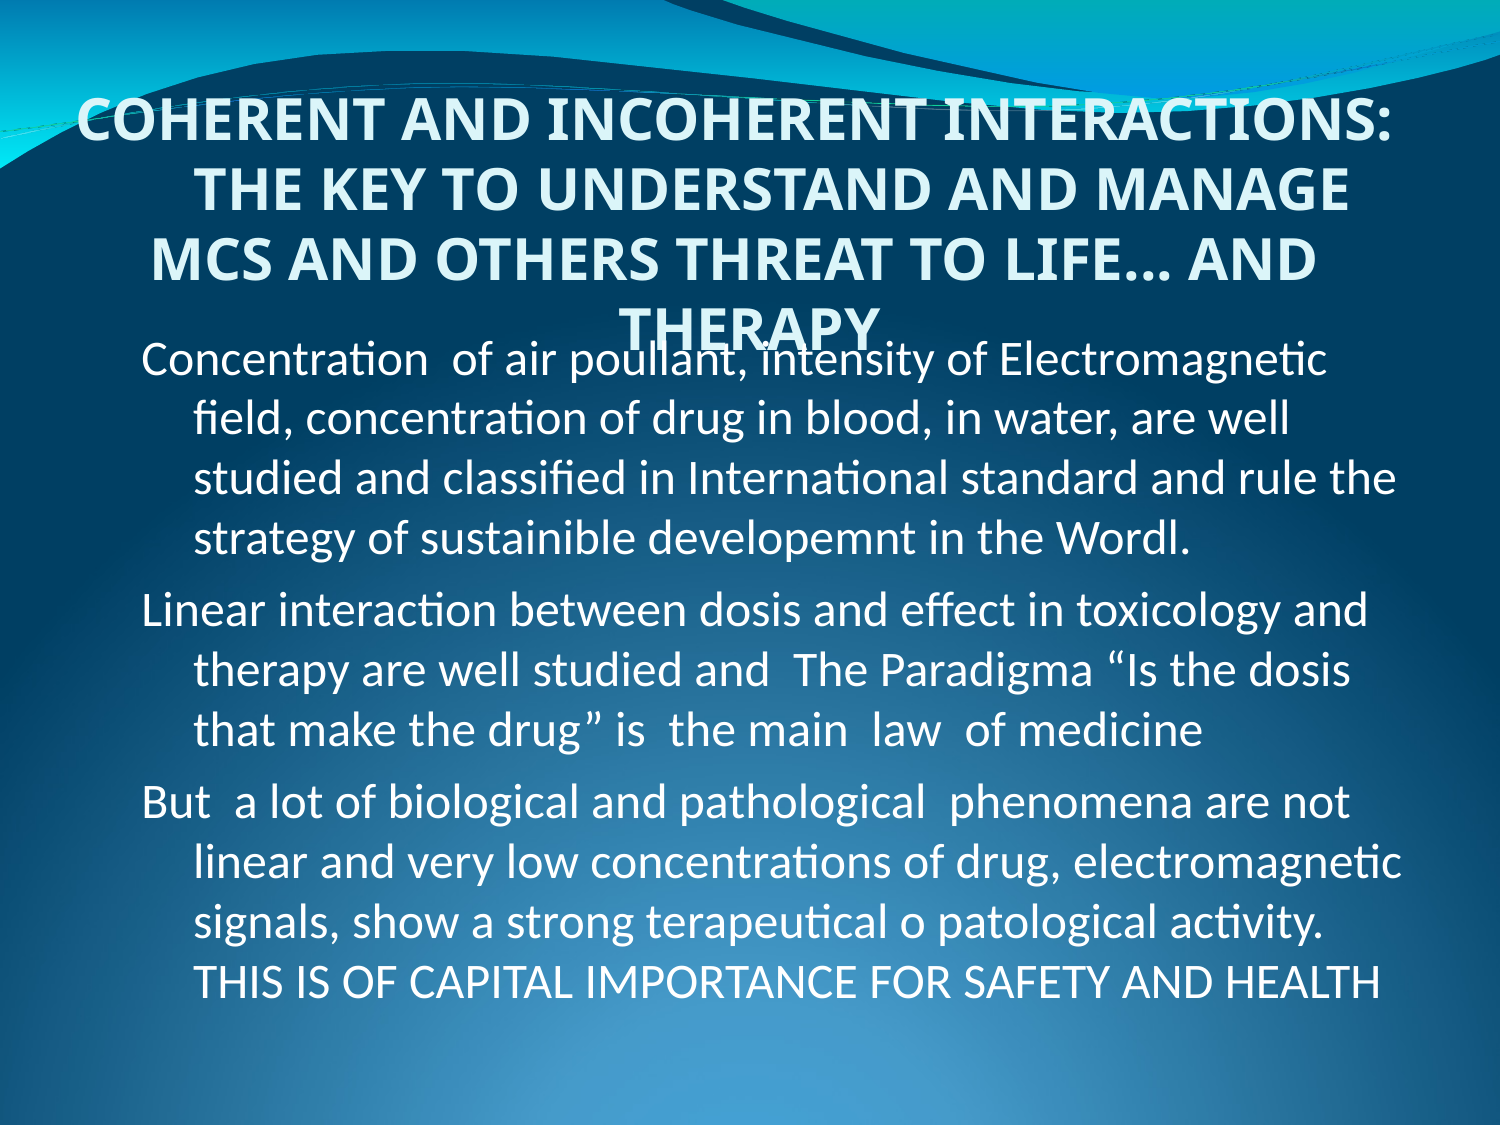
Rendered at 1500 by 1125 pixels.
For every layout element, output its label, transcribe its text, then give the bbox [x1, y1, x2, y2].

list Concentration of air poullant, intensity of Electromagnetic field, concentration of drug in blood, in water, are well studied and classified in International standard and rule the strategy of sustainible developemnt in the Wordl. Linear interaction between dosis and effect in toxicology and therapy are well studied and The Paradigma “Is the dosis that make the drug” is the main law of medicine But a lot of biological and pathological phenomena are not linear and very low concentrations of drug, electromagnetic signals, show a strong terapeutical o patological activity. THIS IS OF CAPITAL IMPORTANCE FOR SAFETY AND HEALTH [74, 317, 1425, 1125]
title COHERENT AND INCOHERENT INTERACTIONS: THE KEY TO UNDERSTAND AND MANAGE MCS AND OTHERS THREAT TO LIFE... AND THERAPY [74, 74, 1425, 303]
